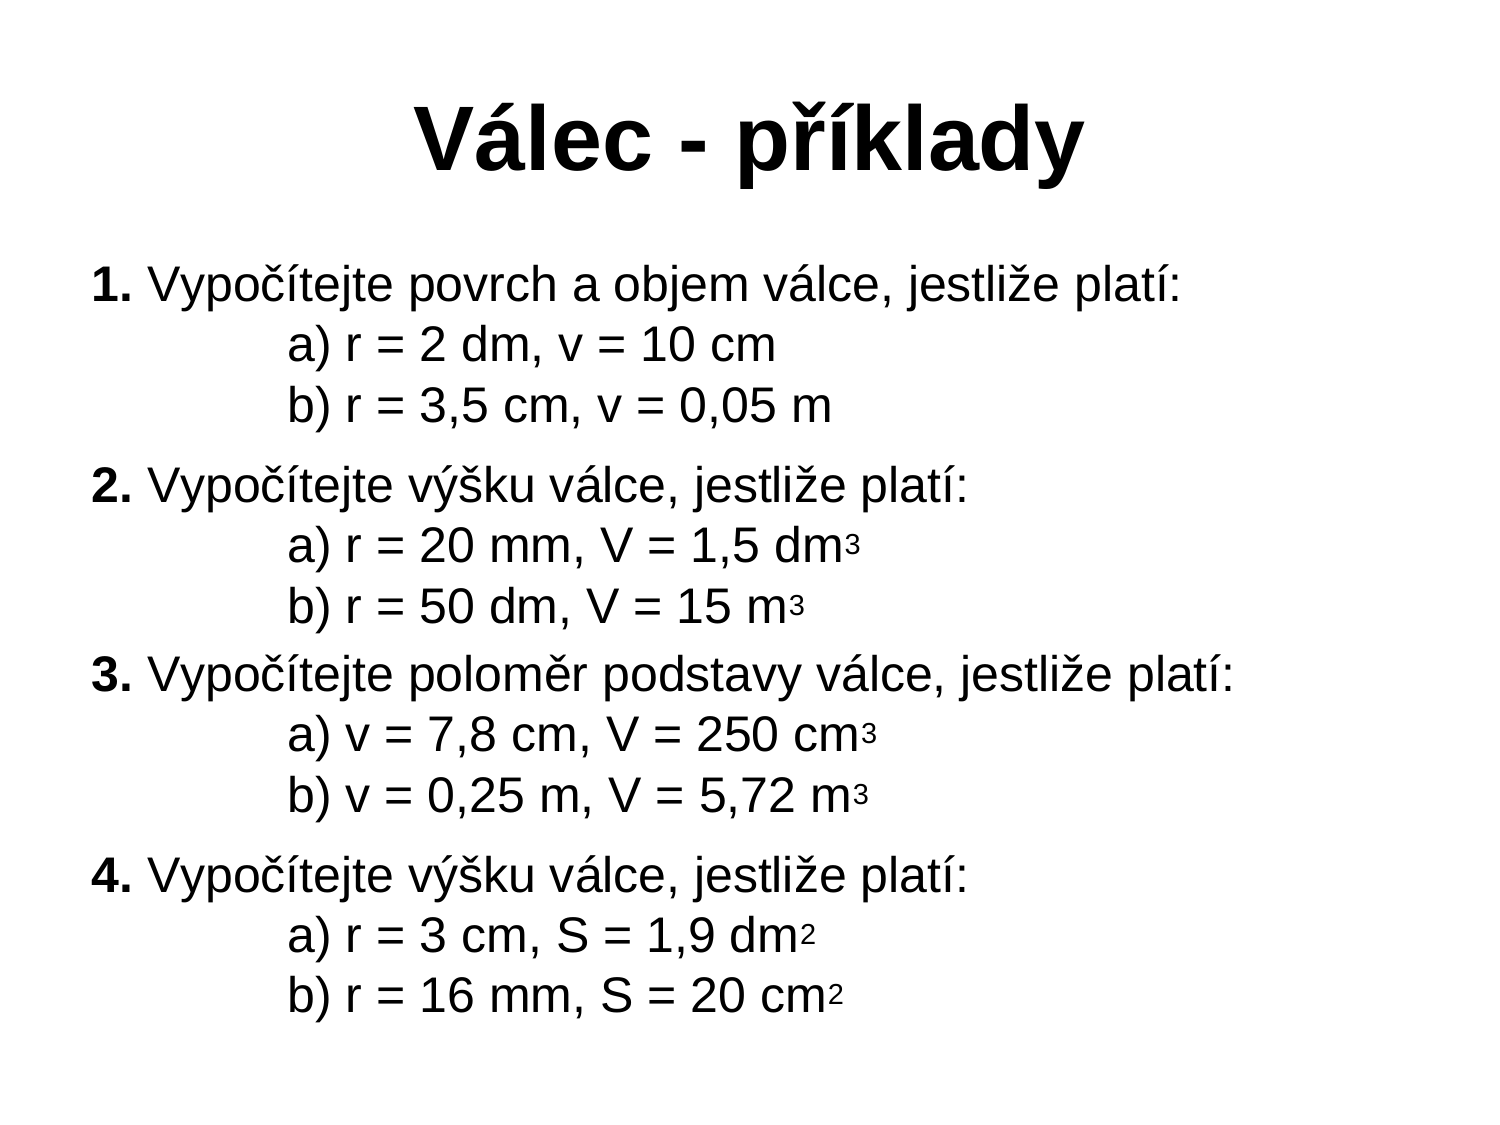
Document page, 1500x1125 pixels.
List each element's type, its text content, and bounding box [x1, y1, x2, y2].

text_box 4. Vypočítejte výšku válce, jestliže platí: a) r = 3 cm, S = 1,9 dm2 b) r = 16 mm, S = 20 cm2 [76, 846, 1412, 1036]
text_box 3. Vypočítejte poloměr podstavy válce, jestliže platí: a) v = 7,8 cm, V = 250 cm3 b) v = 0,25 m, V = 5,72 m3 [76, 645, 1412, 835]
text_box 1. Vypočítejte povrch a objem válce, jestliže platí: a) r = 2 dm, v = 10 cm b) r = 3,5 cm, v = 0,05 m [76, 255, 1412, 445]
text_box 2. Vypočítejte výšku válce, jestliže platí: a) r = 20 mm, V = 1,5 dm3 b) r = 50 dm, V = 15 m3 [76, 456, 1412, 645]
title Válec - příklady [75, 45, 1426, 233]
